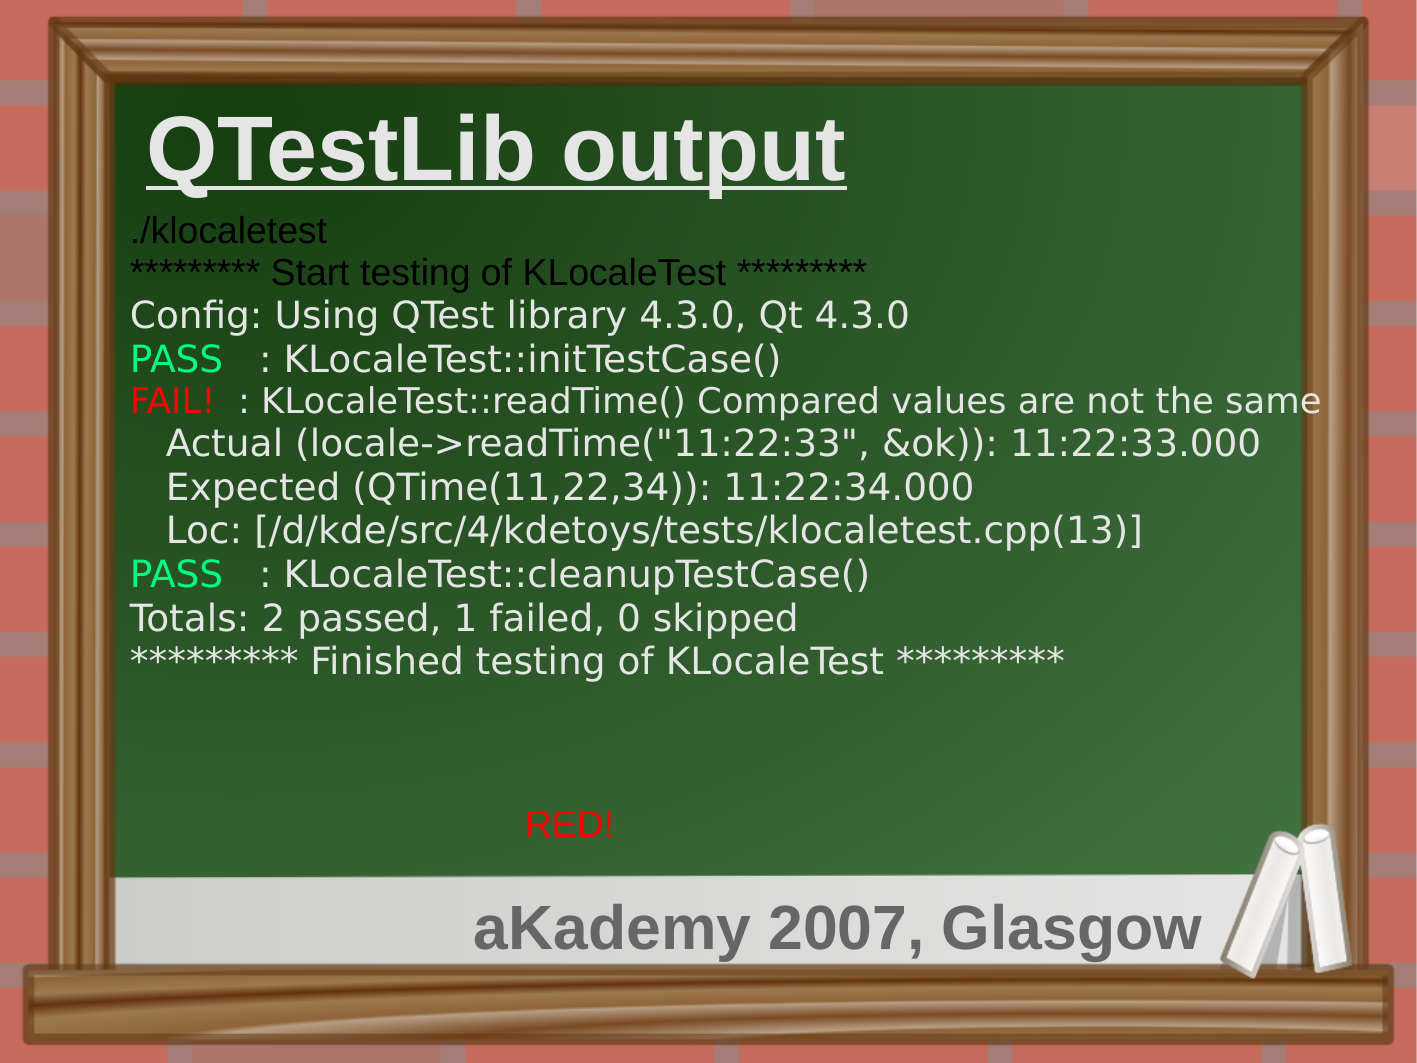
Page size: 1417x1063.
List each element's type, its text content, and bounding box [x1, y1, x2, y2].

text_box RED! [510, 796, 738, 878]
text_box ./klocaletest ********* Start testing of KLocaleTest ********* Config: Using QTest library 4.3.0, Qt 4.3.0 PASS : KLocaleTest::initTestCase() FAIL! : KLocaleTest::readTime() Compared values are not the same Actual (locale->readTime("11:22:33", &ok)): 11:22:33.000 Expected (QTime(11,22,34)): 11:22:34.000 Loc: [/d/kde/src/4/kdetoys/tests/klocaletest.cpp(13)] PASS : KLocaleTest::cleanupTestCase() Totals: 2 passed, 1 failed, 0 skipped ********* Finished testing of KLocaleTest ********* [114, 202, 1342, 763]
text_box QTestLib output [131, 90, 1313, 202]
picture [0, 0, 1417, 1063]
